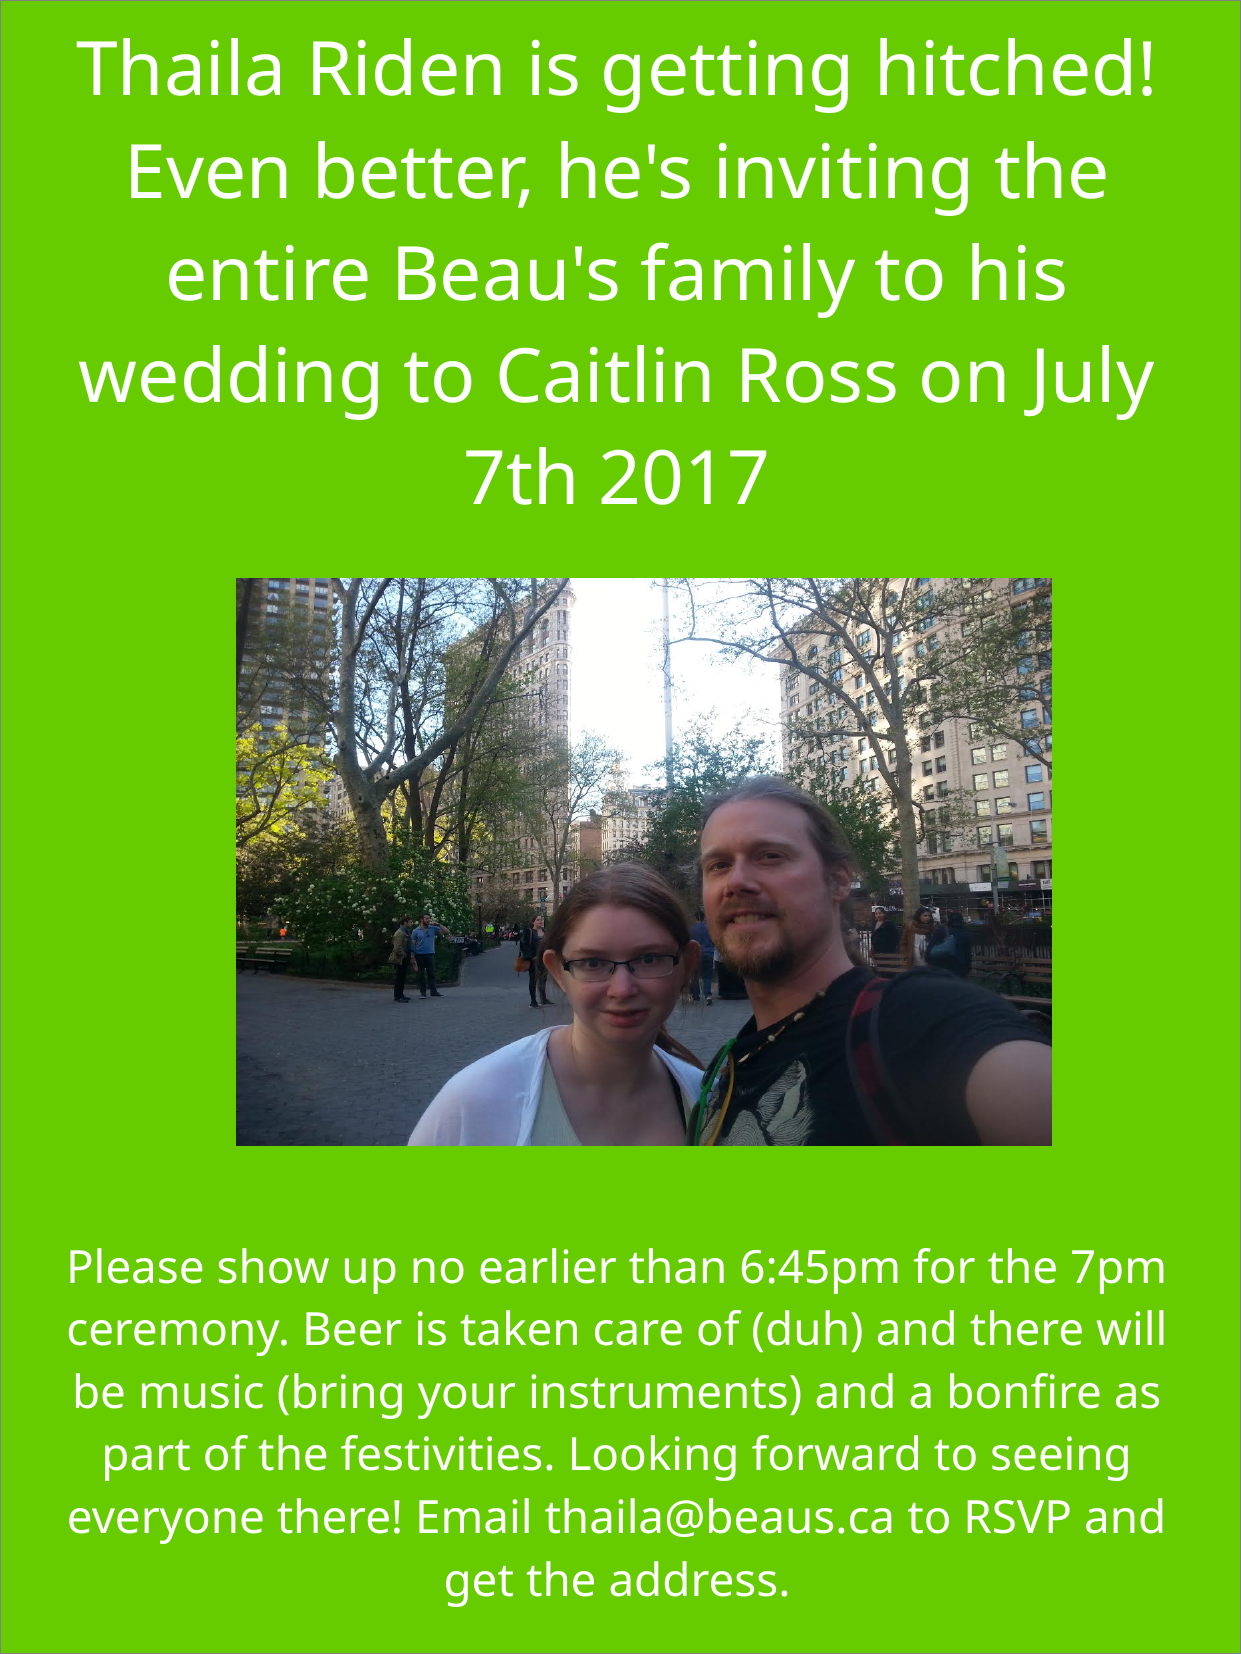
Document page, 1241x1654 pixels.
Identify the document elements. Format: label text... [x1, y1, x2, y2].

text_box [0, 0, 1241, 1654]
title Thaila Riden is getting hitched! Even better, he's inviting the entire Beau's family to his wedding to Caitlin Ross on July 7th 2017 [59, 64, 1176, 479]
subtitle Please show up no earlier than 6:45pm for the 7pm ceremony. Beer is taken care of (duh) and there will be music (bring your instruments) and a bonfire as part of the festivities. Looking forward to seeing everyone there! Email thaila@beaus.ca to RSVP and get the address. [59, 1253, 1176, 1591]
picture [236, 578, 1052, 1146]
